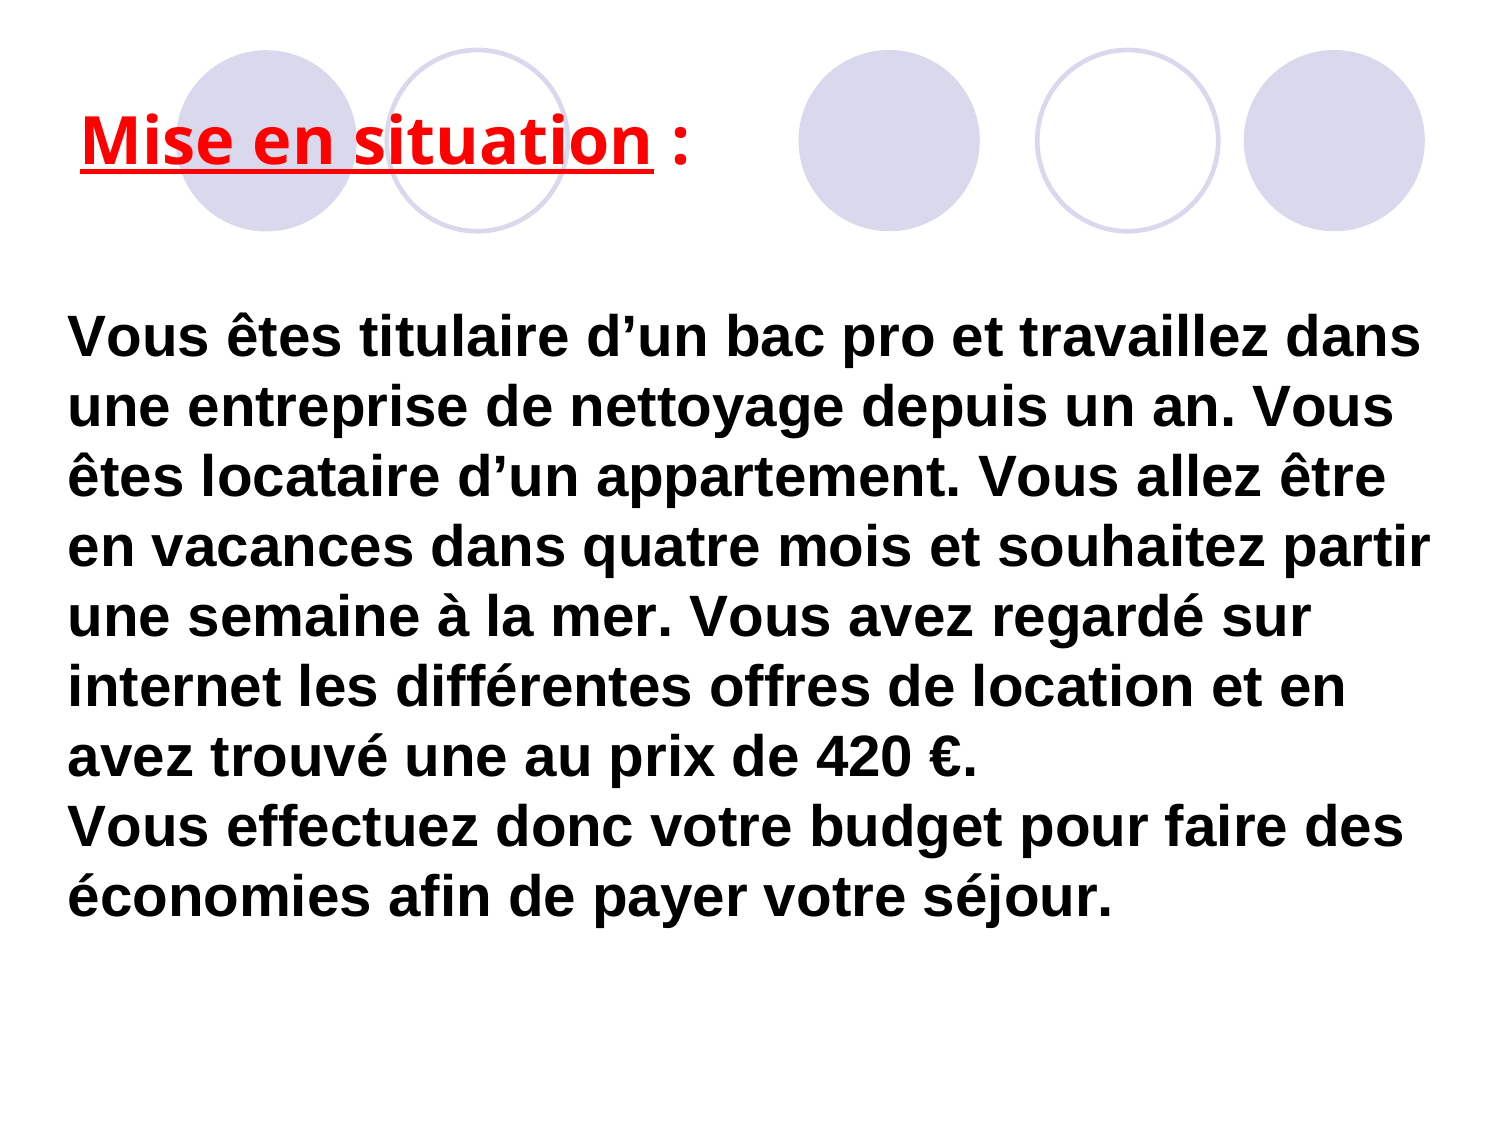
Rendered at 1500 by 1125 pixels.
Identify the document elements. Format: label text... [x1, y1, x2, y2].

text_box Mise en situation : [64, 90, 762, 186]
text_box Vous êtes titulaire d’un bac pro et travaillez dans une entreprise de nettoyage depuis un an. Vous êtes locataire d’un appartement. Vous allez être en vacances dans quatre mois et souhaitez partir une semaine à la mer. Vous avez regardé sur internet les différentes offres de location et en avez trouvé une au prix de 420 €. Vous effectuez donc votre budget pour faire des économies afin de payer votre séjour. [53, 290, 1471, 937]
